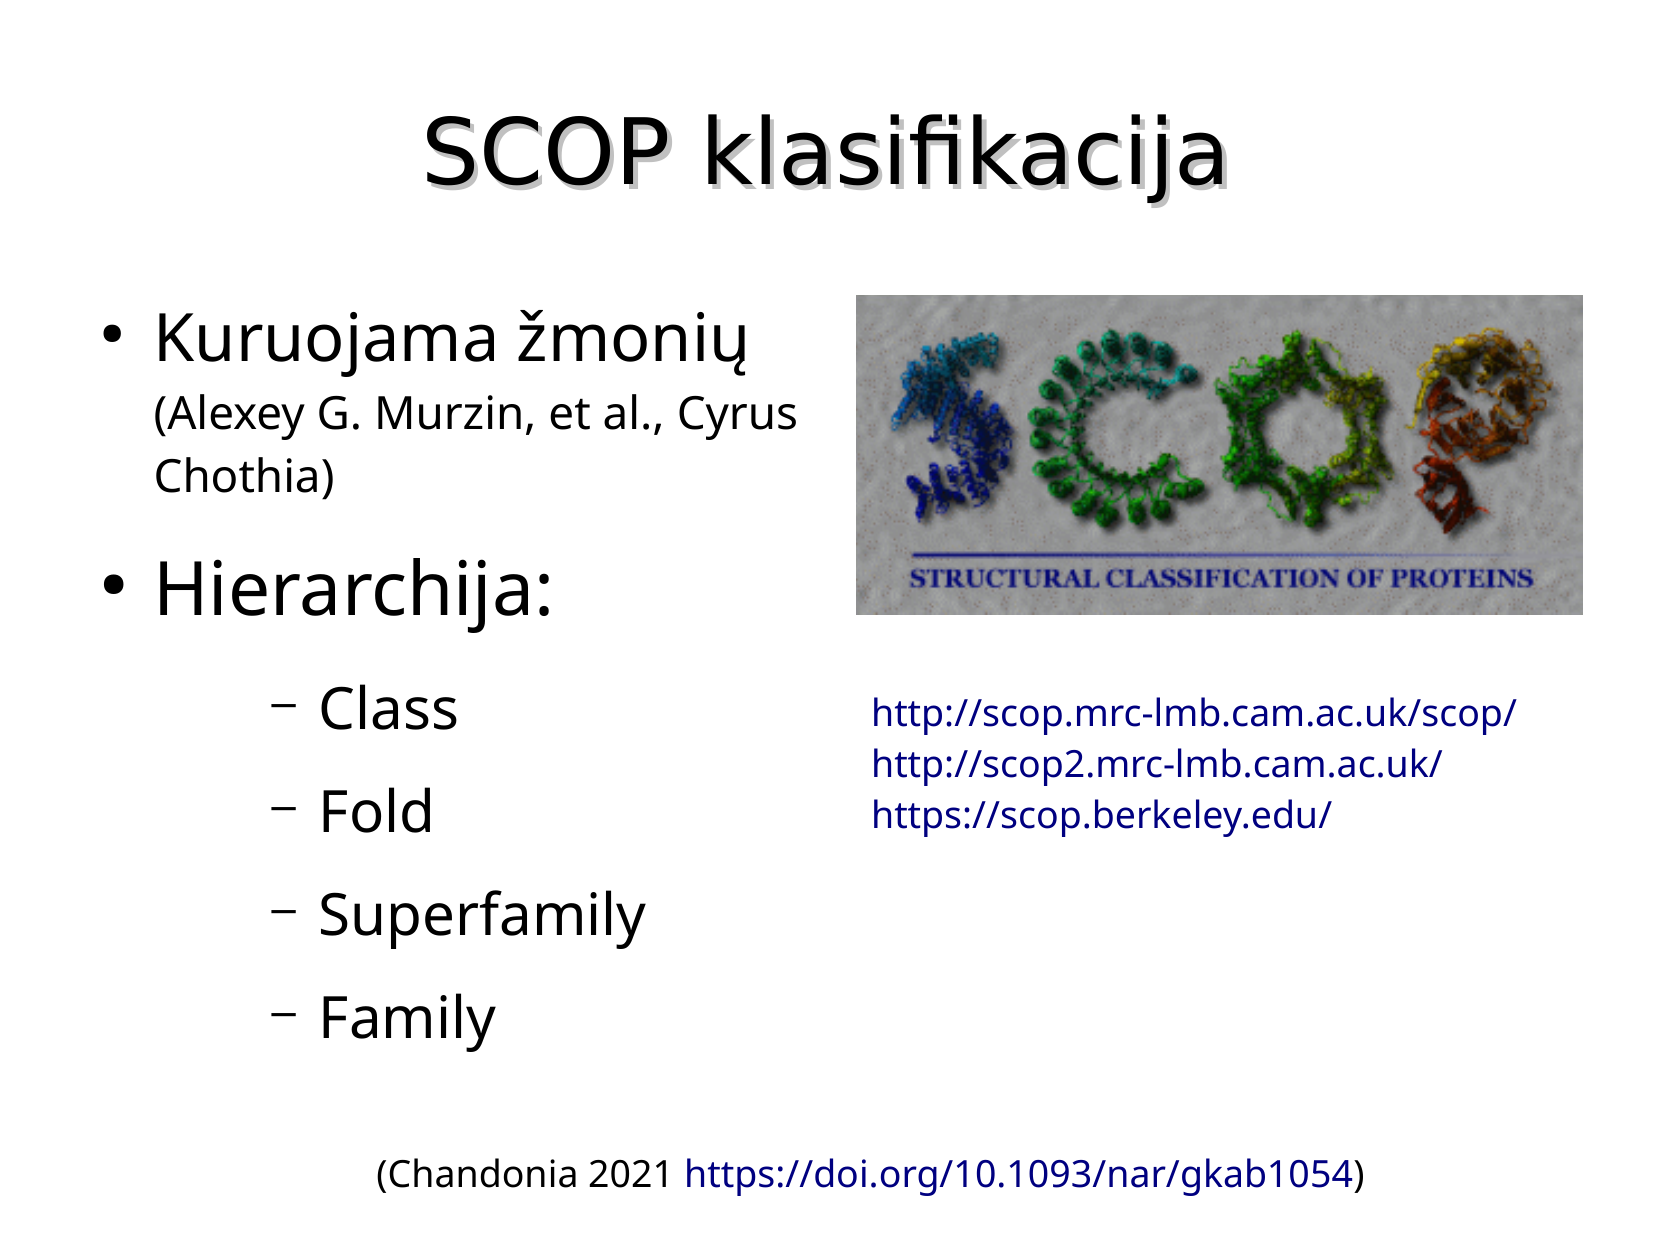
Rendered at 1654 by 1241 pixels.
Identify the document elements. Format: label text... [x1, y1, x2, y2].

text_box http://scop.mrc-lmb.cam.ac.uk/scop/ http://scop2.mrc-lmb.cam.ac.uk/ https://scop.berkeley.edu/ [856, 679, 1602, 827]
picture [856, 295, 1583, 615]
title SCOP klasifikacija [82, 49, 1571, 257]
list Kuruojama žmonių (Alexey G. Murzin, et al., Cyrus Chothia) Hierarchija: Class Fold Superfamily Family [82, 290, 809, 1010]
text_box (Chandonia 2021 https://doi.org/10.1093/nar/gkab1054) [280, 1140, 1461, 1195]
